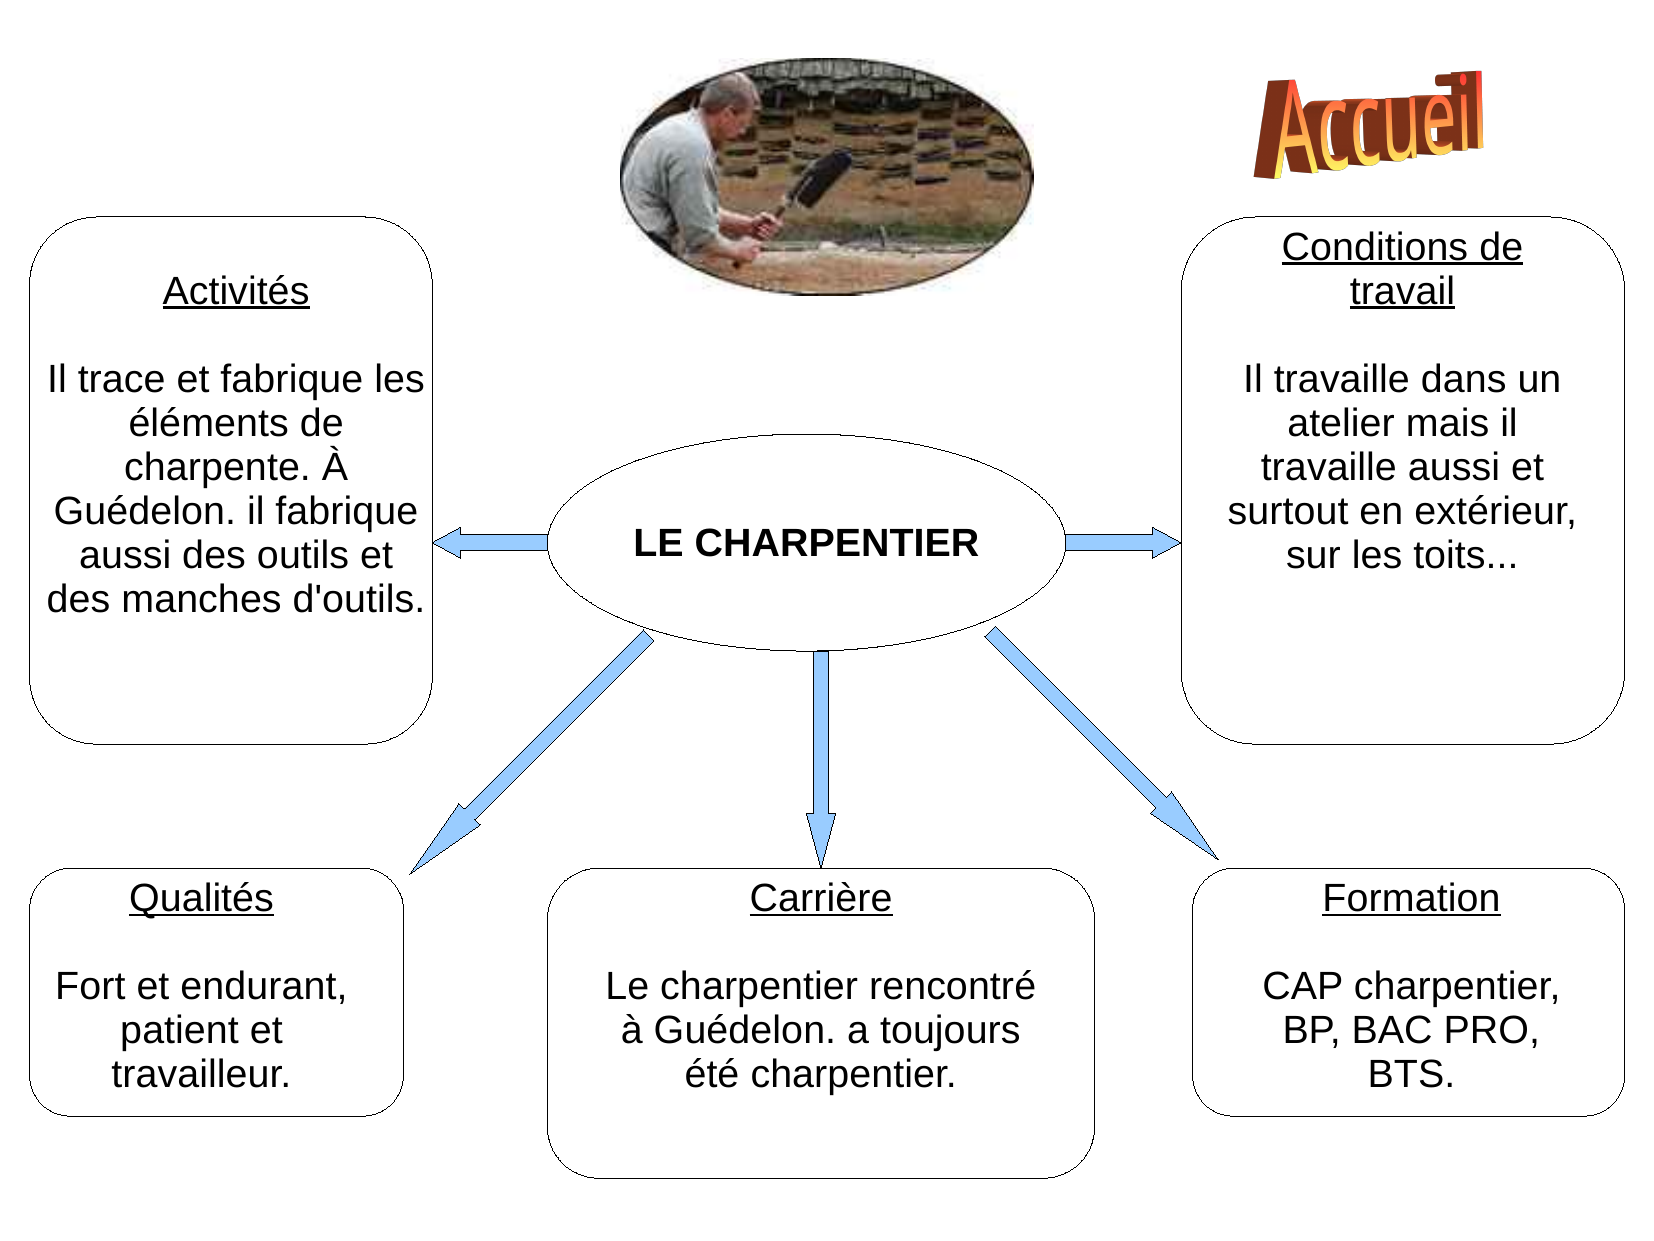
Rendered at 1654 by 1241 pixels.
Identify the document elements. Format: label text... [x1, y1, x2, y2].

text_box LE CHARPENTIER [548, 434, 1066, 652]
text_box Conditions de travail Il travaille dans un atelier mais il travaille aussi et surtout en extérieur, sur les toits... [1210, 217, 1595, 760]
text_box [1065, 527, 1181, 559]
text_box Formation CAP charpentier, BP, BAC PRO, BTS. [1238, 868, 1585, 1132]
text_box [984, 626, 1219, 860]
text_box [806, 651, 836, 868]
text_box Activités Il trace et fabrique les éléments de charpente. À Guédelon. il fabrique aussi des outils et des manches d'outils. [29, 217, 443, 763]
text_box [443, 527, 548, 559]
picture [620, 58, 1034, 296]
text_box Qualités Fort et endurant, patient et travailleur. [28, 868, 375, 1132]
text_box [409, 629, 654, 875]
text_box Carrière Le charpentier rencontré à Guédelon. a toujours été charpentier. [576, 868, 1066, 1194]
